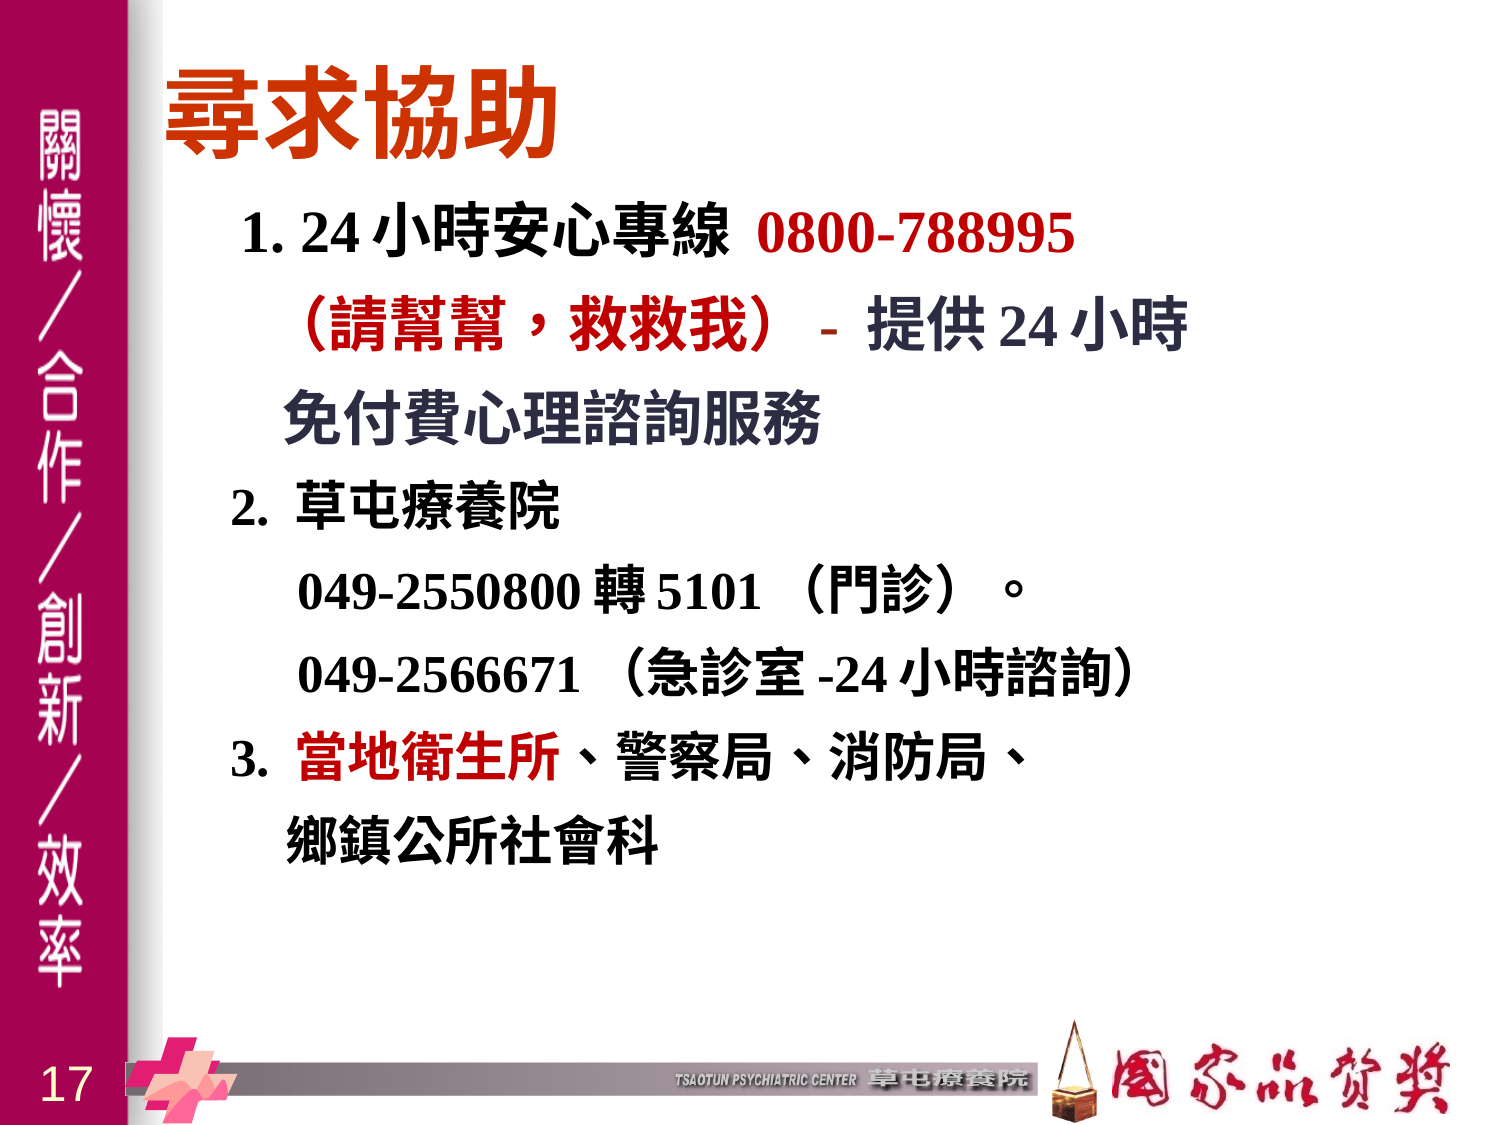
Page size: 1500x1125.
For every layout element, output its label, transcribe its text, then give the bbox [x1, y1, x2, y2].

list 1. 24小時安心專線 0800-788995 （請幫幫，救救我）- 提供24小時 免付費心理諮詢服務 2. 草屯療養院 049-2550800轉5101（門診）。 049-2566671（急診室-24小時諮詢） 3. 當地衛生所、警察局、消防局、 鄉鎮公所社會科 [129, 184, 1500, 960]
title 尋求協助 [147, 27, 1423, 178]
text_box [23, 1043, 337, 1119]
